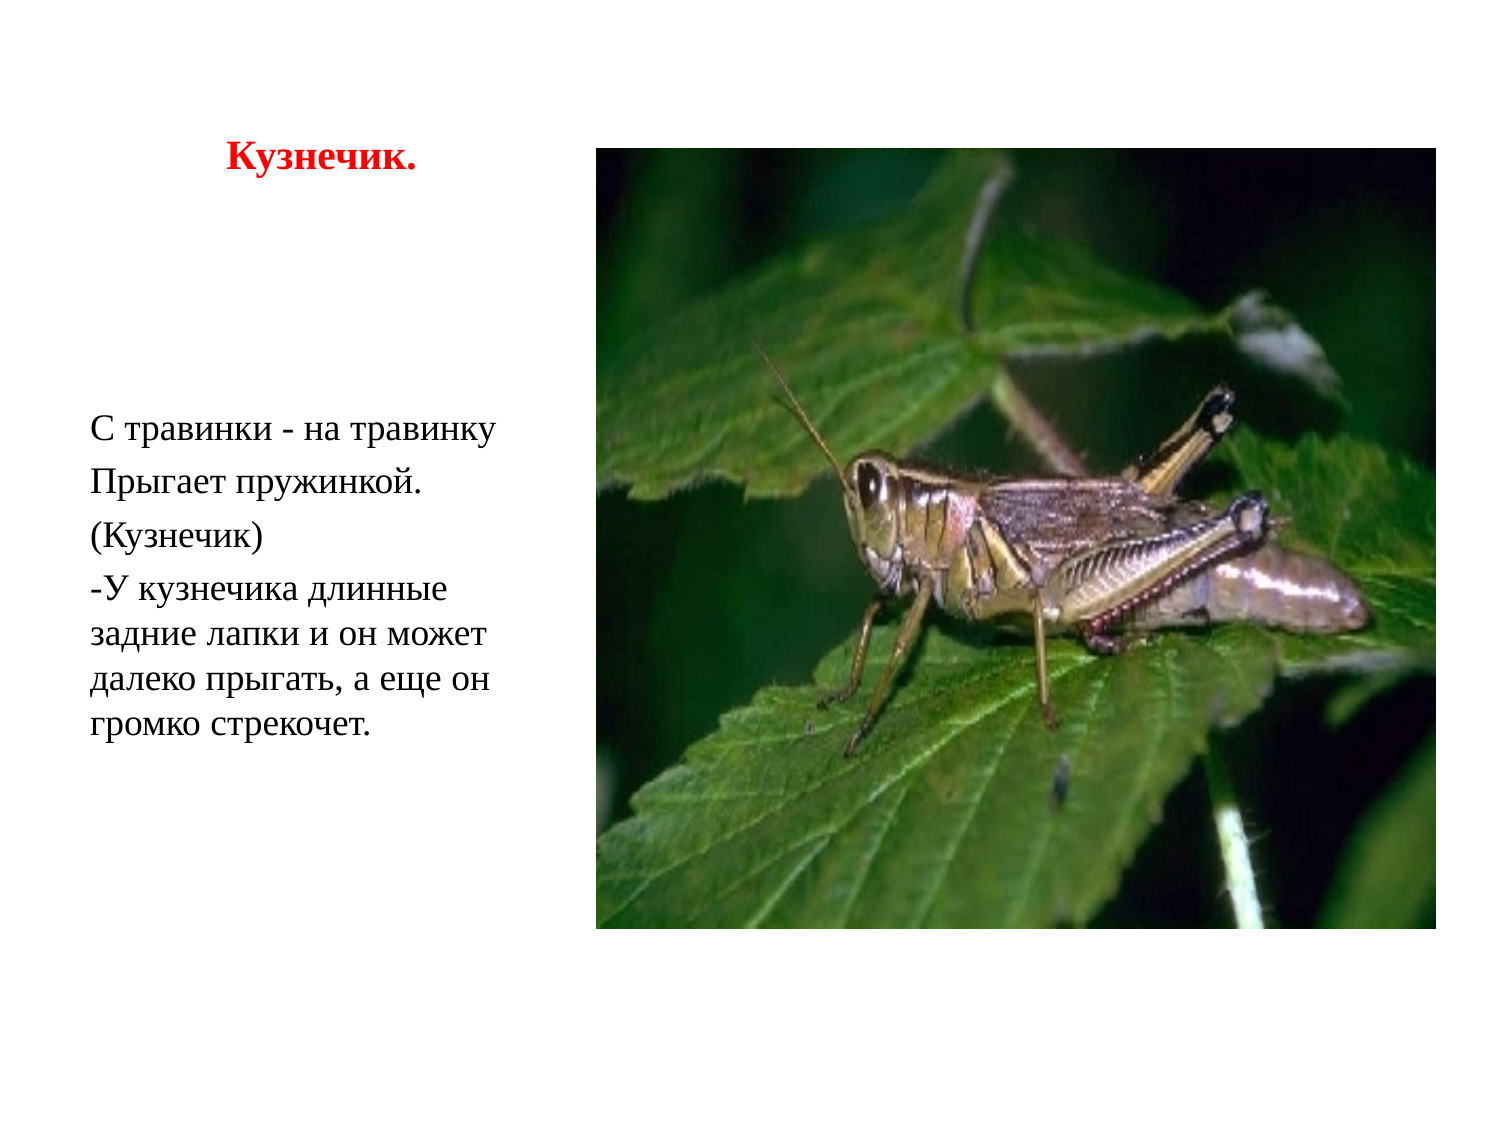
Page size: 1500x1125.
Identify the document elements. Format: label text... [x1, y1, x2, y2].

list С травинки - на травинку Прыгает пружинкой. (Кузнечик) -У кузнечика длинные задние лапки и он может далеко прыгать, а еще он громко стрекочет. [75, 235, 569, 1005]
picture [596, 149, 1436, 929]
title Кузнечик. [75, 44, 569, 235]
